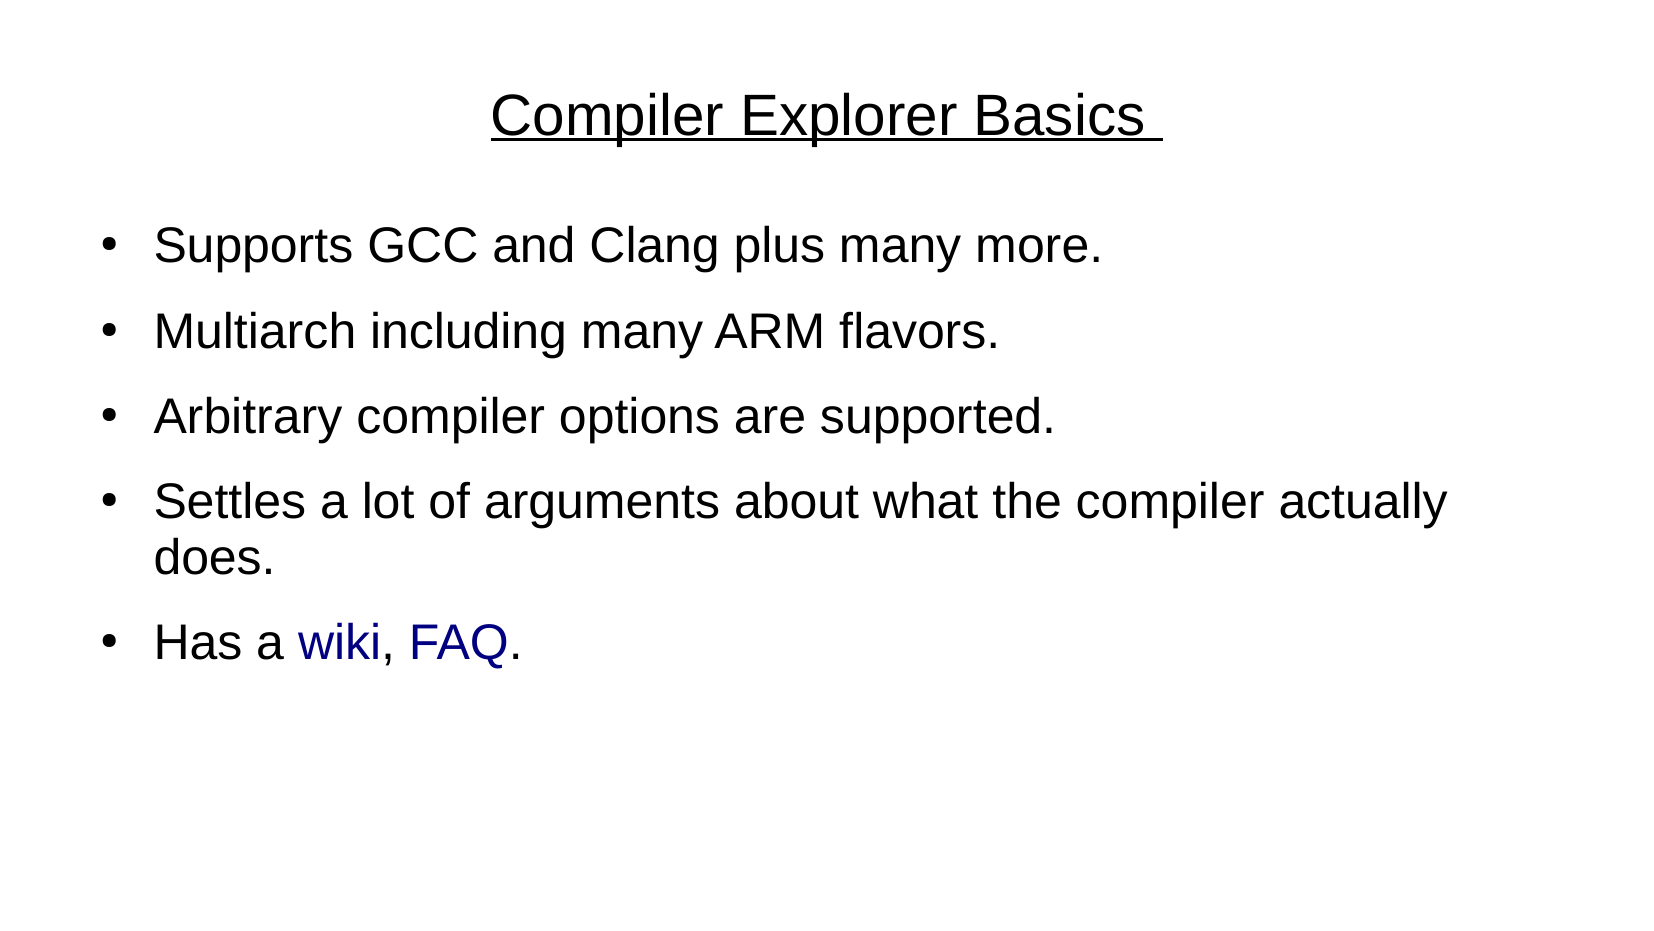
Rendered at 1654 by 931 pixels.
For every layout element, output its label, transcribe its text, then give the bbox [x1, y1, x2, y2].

title Compiler Explorer Basics [82, 37, 1571, 193]
list Supports GCC and Clang plus many more. Multiarch including many ARM flavors. Arbitrary compiler options are supported. Settles a lot of arguments about what the compiler actually does. Has a wiki, FAQ. [82, 217, 1571, 758]
